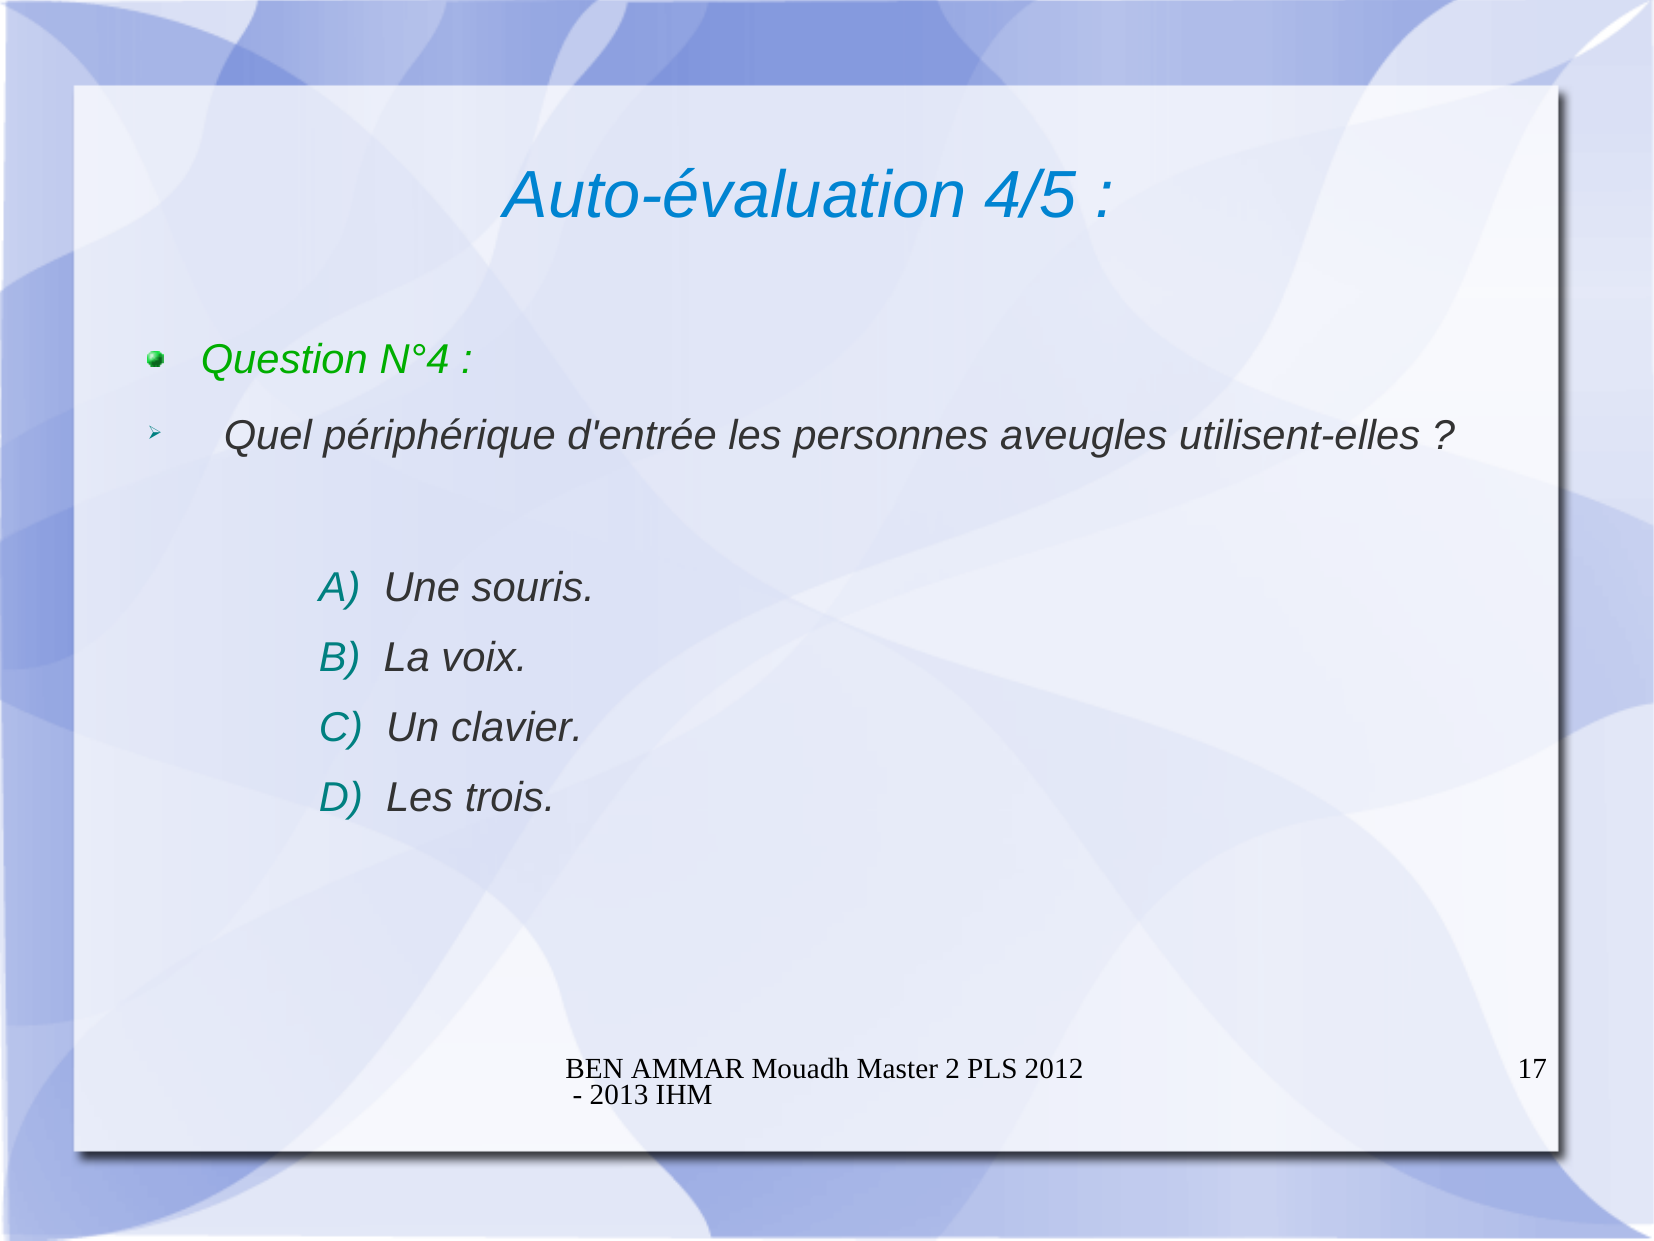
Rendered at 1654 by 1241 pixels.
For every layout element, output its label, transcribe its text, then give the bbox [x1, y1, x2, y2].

picture [0, 0, 1654, 1241]
list Question N°4 : Quel périphérique d'entrée les personnes aveugles utilisent-elles ? Une souris. La voix. Un clavier. Les trois. [129, 259, 1489, 1241]
title Auto-évaluation 4/5 : [82, 90, 1536, 298]
